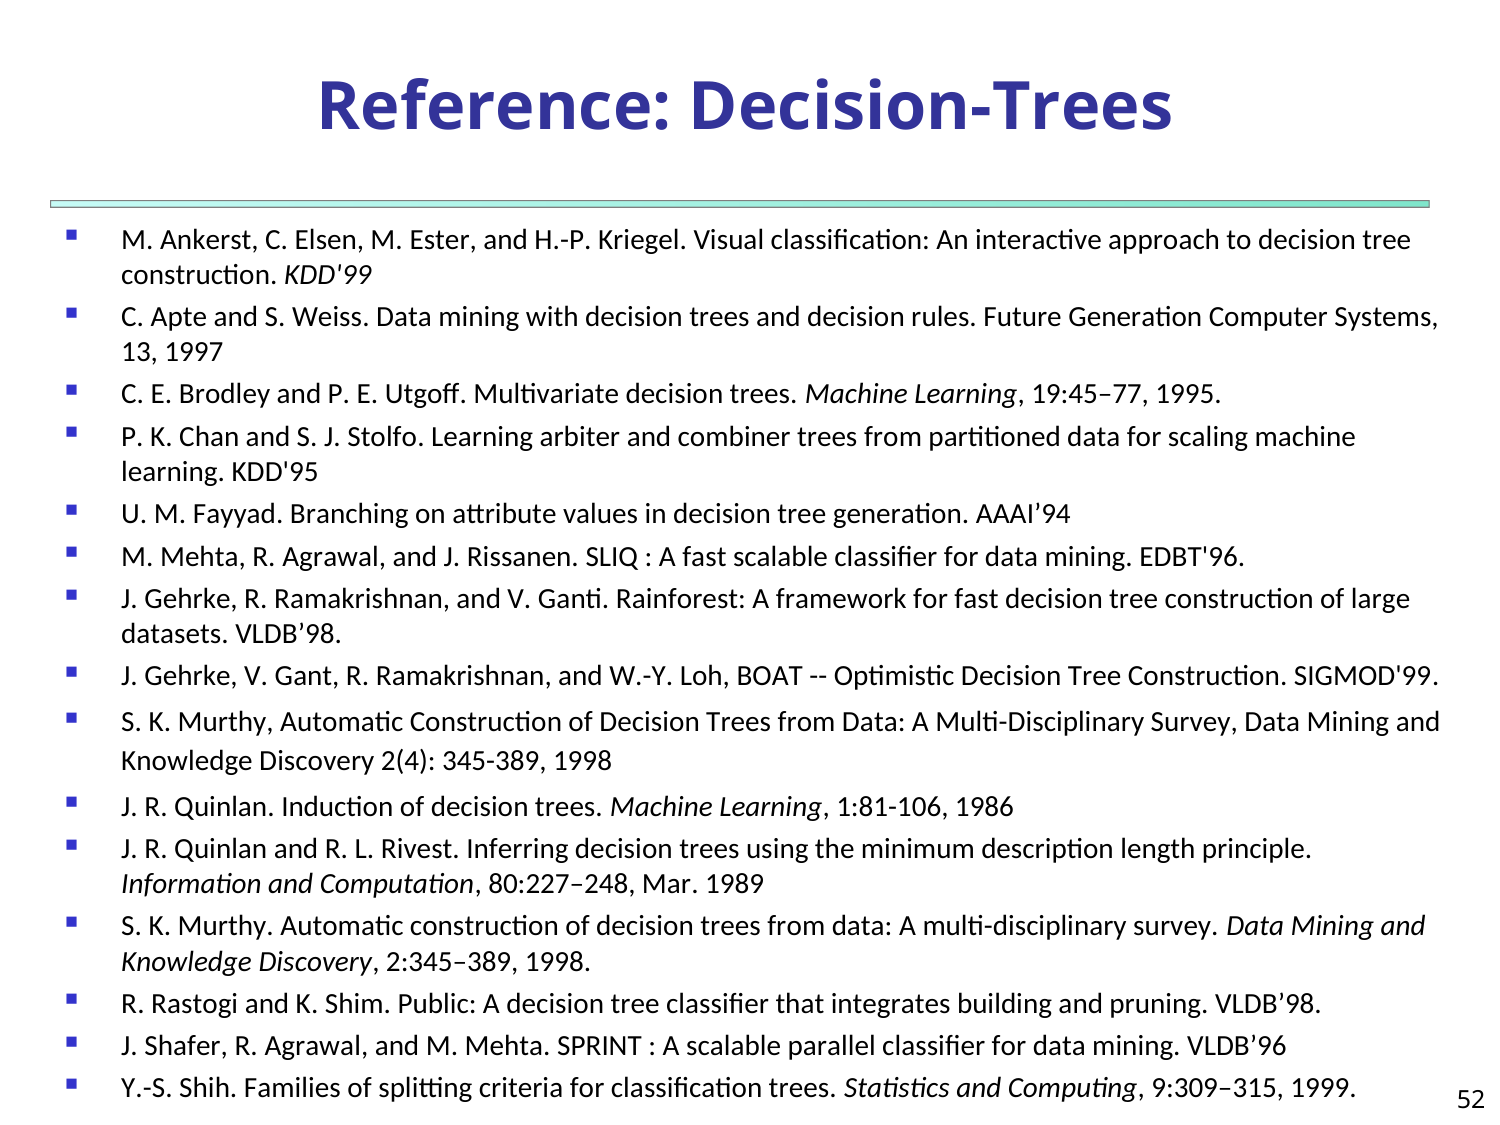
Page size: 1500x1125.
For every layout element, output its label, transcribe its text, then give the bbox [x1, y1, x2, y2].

list M. Ankerst, C. Elsen, M. Ester, and H.-P. Kriegel. Visual classification: An interactive approach to decision tree construction. KDD'99 C. Apte and S. Weiss. Data mining with decision trees and decision rules. Future Generation Computer Systems, 13, 1997 C. E. Brodley and P. E. Utgoff. Multivariate decision trees. Machine Learning, 19:45–77, 1995. P. K. Chan and S. J. Stolfo. Learning arbiter and combiner trees from partitioned data for scaling machine learning. KDD'95 U. M. Fayyad. Branching on attribute values in decision tree generation. AAAI’94 M. Mehta, R. Agrawal, and J. Rissanen. SLIQ : A fast scalable classifier for data mining. EDBT'96. J. Gehrke, R. Ramakrishnan, and V. Ganti. Rainforest: A framework for fast decision tree construction of large datasets. VLDB’98. J. Gehrke, V. Gant, R. Ramakrishnan, and W.-Y. Loh, BOAT -- Optimistic Decision Tree Construction. SIGMOD'99. S. K. Murthy, Automatic Construction of Decision Trees from Data: A Multi-Disciplinary Survey, Data Mining and Knowledge Discovery 2(4): 345-389, 1998 J. R. Quinlan. Induction of decision trees. Machine Learning, 1:81-106, 1986 J. R. Quinlan and R. L. Rivest. Inferring decision trees using the minimum description length principle. Information and Computation, 80:227–248, Mar. 1989 S. K. Murthy. Automatic construction of decision trees from data: A multi-disciplinary survey. Data Mining and Knowledge Discovery, 2:345–389, 1998. R. Rastogi and K. Shim. Public: A decision tree classifier that integrates building and pruning. VLDB’98. J. Shafer, R. Agrawal, and M. Mehta. SPRINT : A scalable parallel classifier for data mining. VLDB’96 Y.-S. Shih. Families of splitting criteria for classification trees. Statistics and Computing, 9:309–315, 1999. [50, 212, 1476, 1125]
text_box <number> [1187, 1062, 1500, 1125]
title Reference: Decision-Trees [6, 49, 1485, 150]
